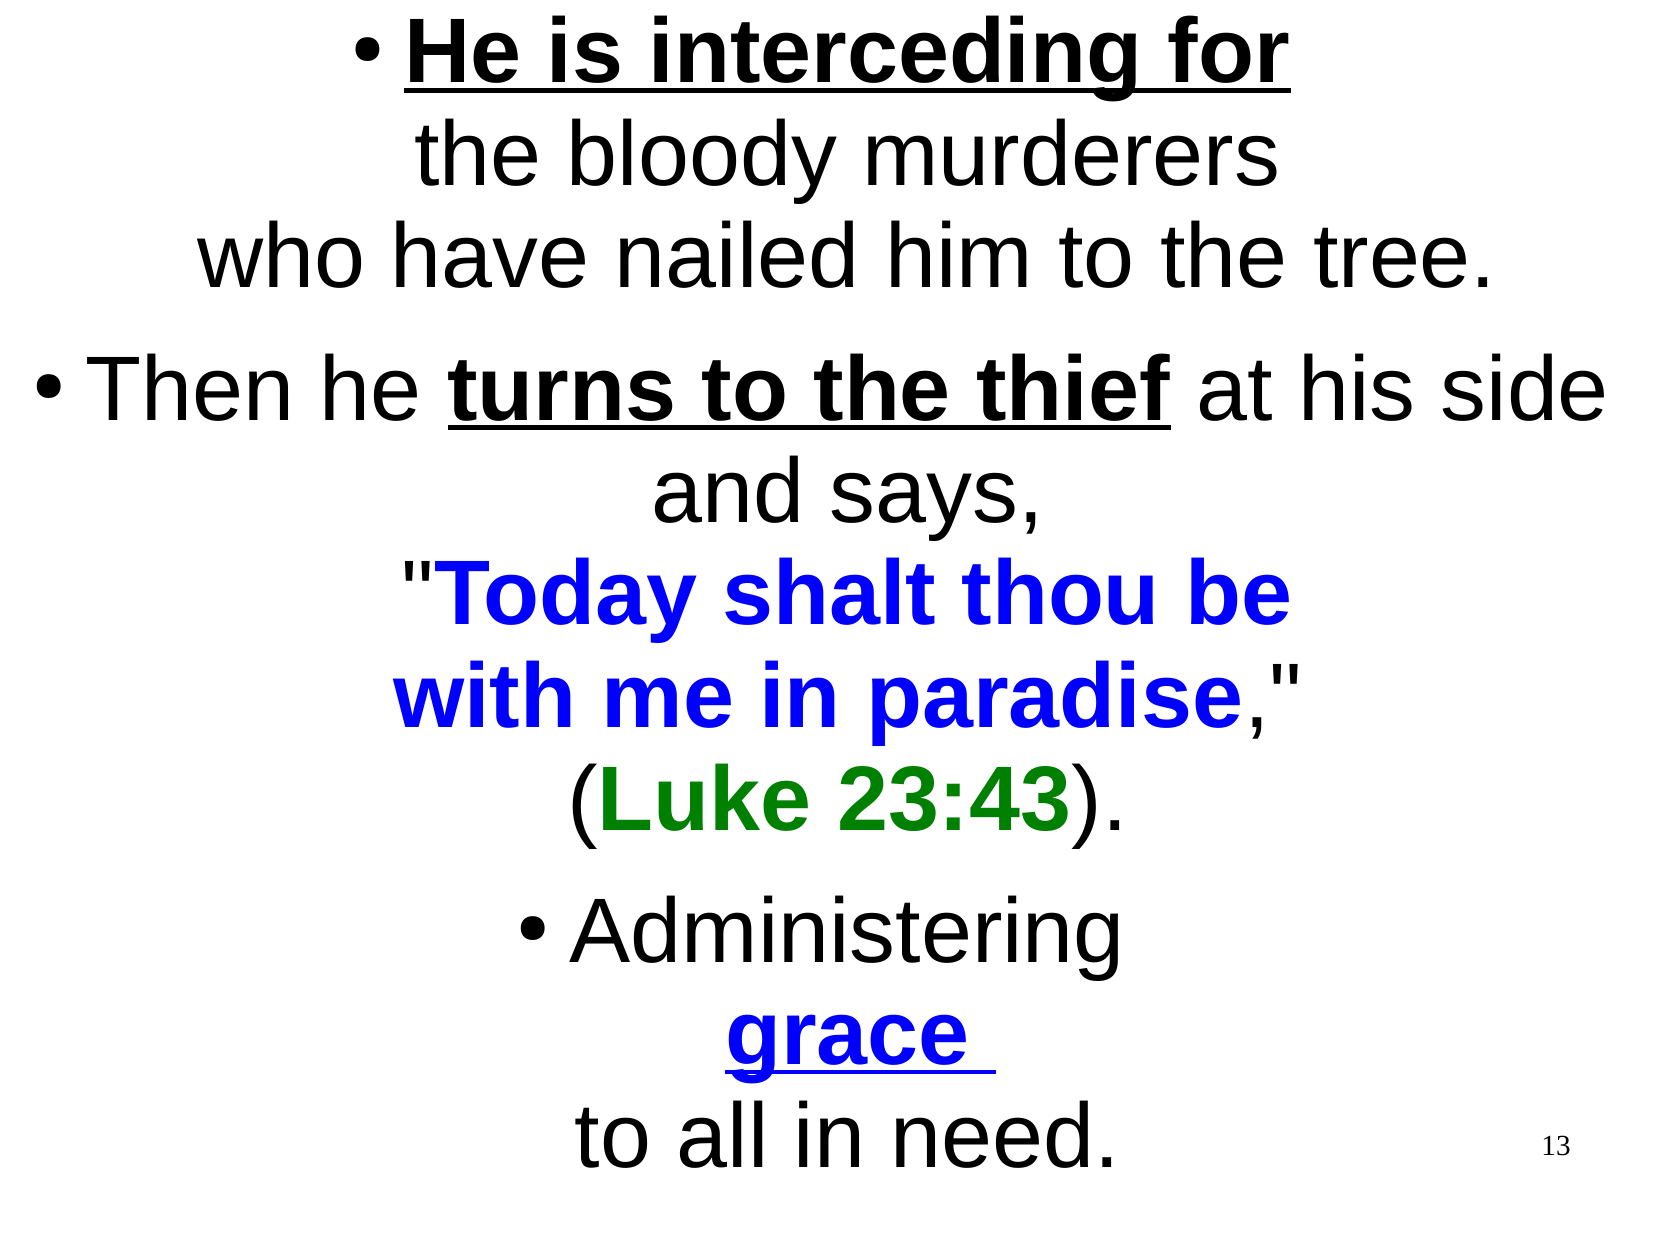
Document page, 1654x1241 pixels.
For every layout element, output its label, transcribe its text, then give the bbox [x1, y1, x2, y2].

list He is interceding for the bloody murderers who have nailed him to the tree. Then he turns to the thief at his side and says, "Today shalt thou be with me in paradise," (Luke 23:43). Administering grace to all in need. [0, 0, 1651, 1238]
